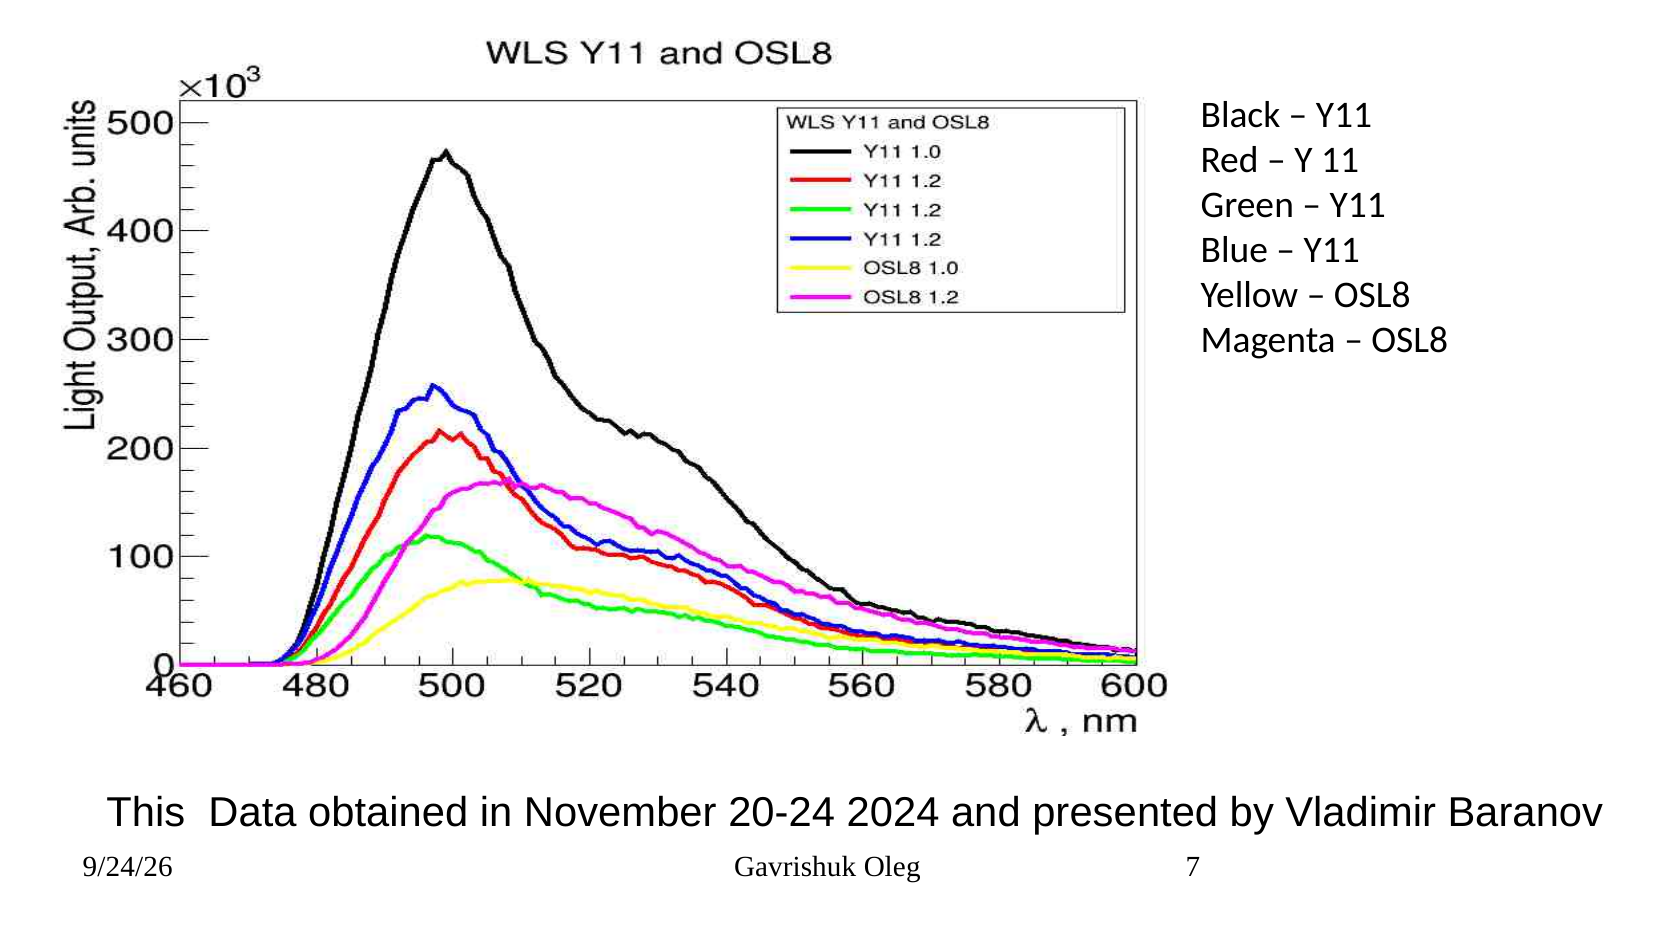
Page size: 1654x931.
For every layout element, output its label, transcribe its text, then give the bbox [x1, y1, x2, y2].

subtitle This Data obtained in November 20-24 2024 and presented by Vladimir Baranov [82, 772, 1628, 848]
title WLS spectra [1256, 37, 1571, 193]
text_box 11/25/2024 [82, 847, 468, 912]
text_box [1185, 847, 1571, 912]
text_box Black – Y11 Red – Y 11 Green – Y11 Blue – Y11 Yellow – OSL8 Magenta – OSL8 [1185, 82, 1541, 371]
picture [61, 30, 1256, 736]
text_box Gavrishuk Oleg [565, 847, 1090, 912]
